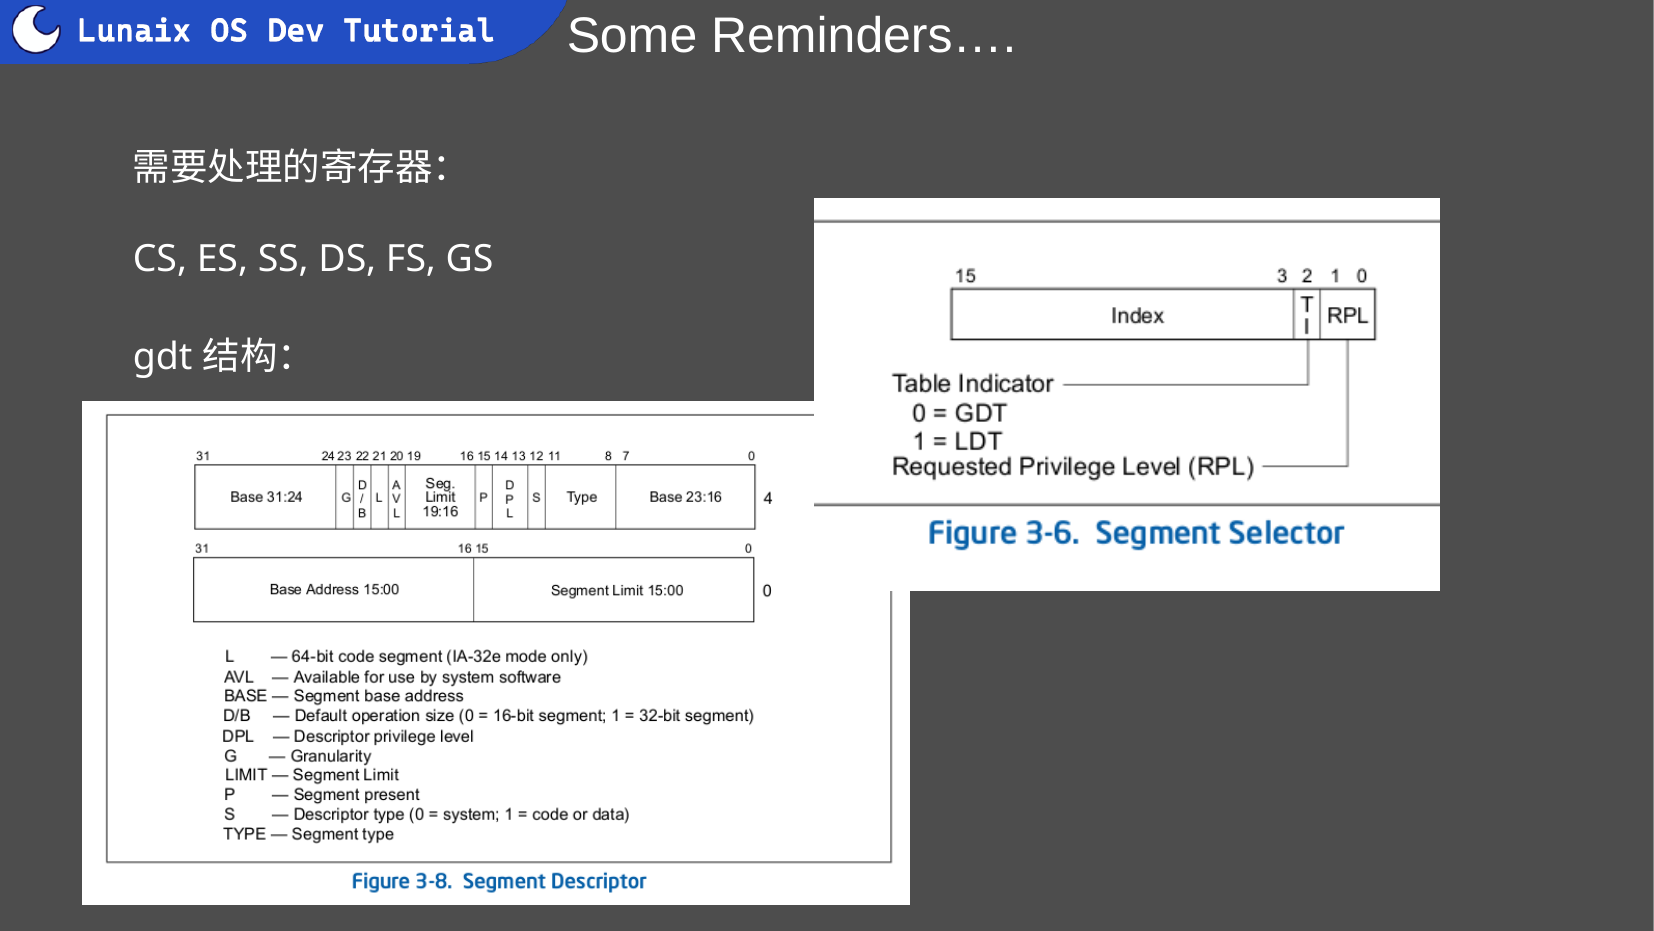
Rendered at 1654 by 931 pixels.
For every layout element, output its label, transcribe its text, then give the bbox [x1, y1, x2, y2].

text_box CS, ES, SS, DS, FS, GS [118, 224, 814, 296]
title Some Reminders…. [566, 0, 1654, 71]
text_box 需要处理的寄存器： [118, 129, 815, 201]
picture [0, 0, 1654, 931]
text_box gdt结构： [118, 318, 814, 390]
